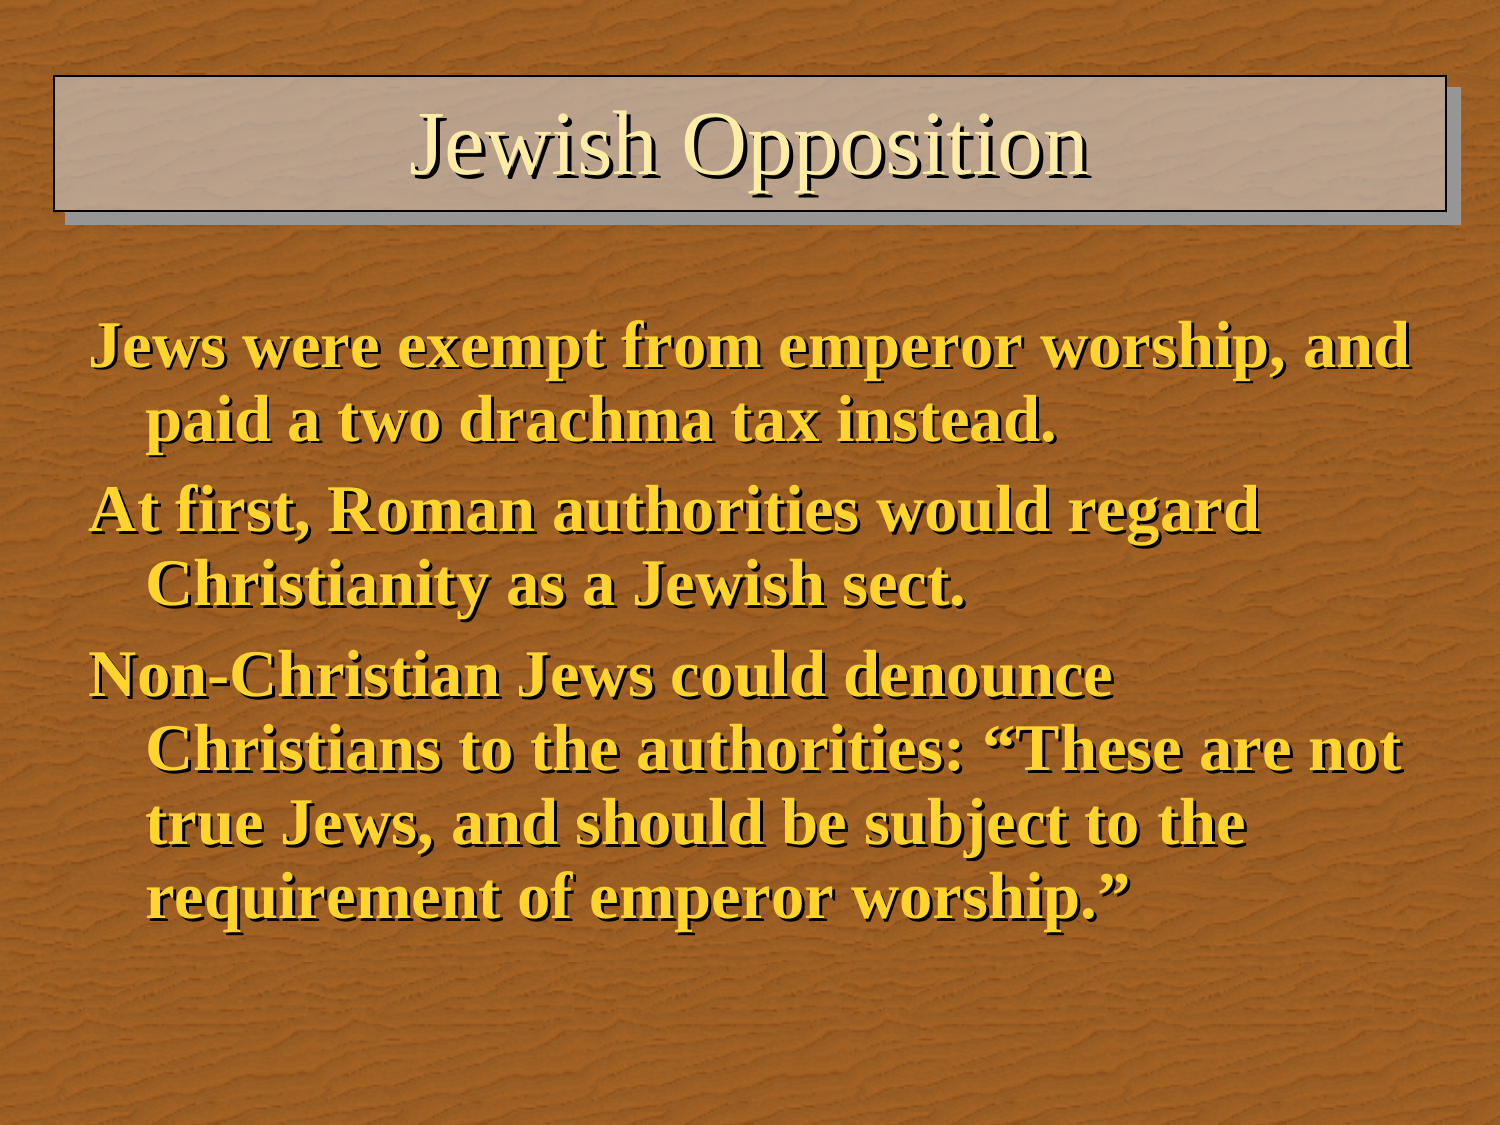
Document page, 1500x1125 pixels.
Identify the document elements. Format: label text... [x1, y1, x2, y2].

title Jewish Opposition [65, 85, 1435, 203]
list Jews were exempt from emperor worship, and paid a two drachma tax instead. At first, Roman authorities would regard Christianity as a Jewish sect. Non-Christian Jews could denounce Christians to the authorities: “These are not true Jews, and should be subject to the requirement of emperor worship.” [73, 299, 1435, 1013]
picture [0, 0, 1500, 1125]
